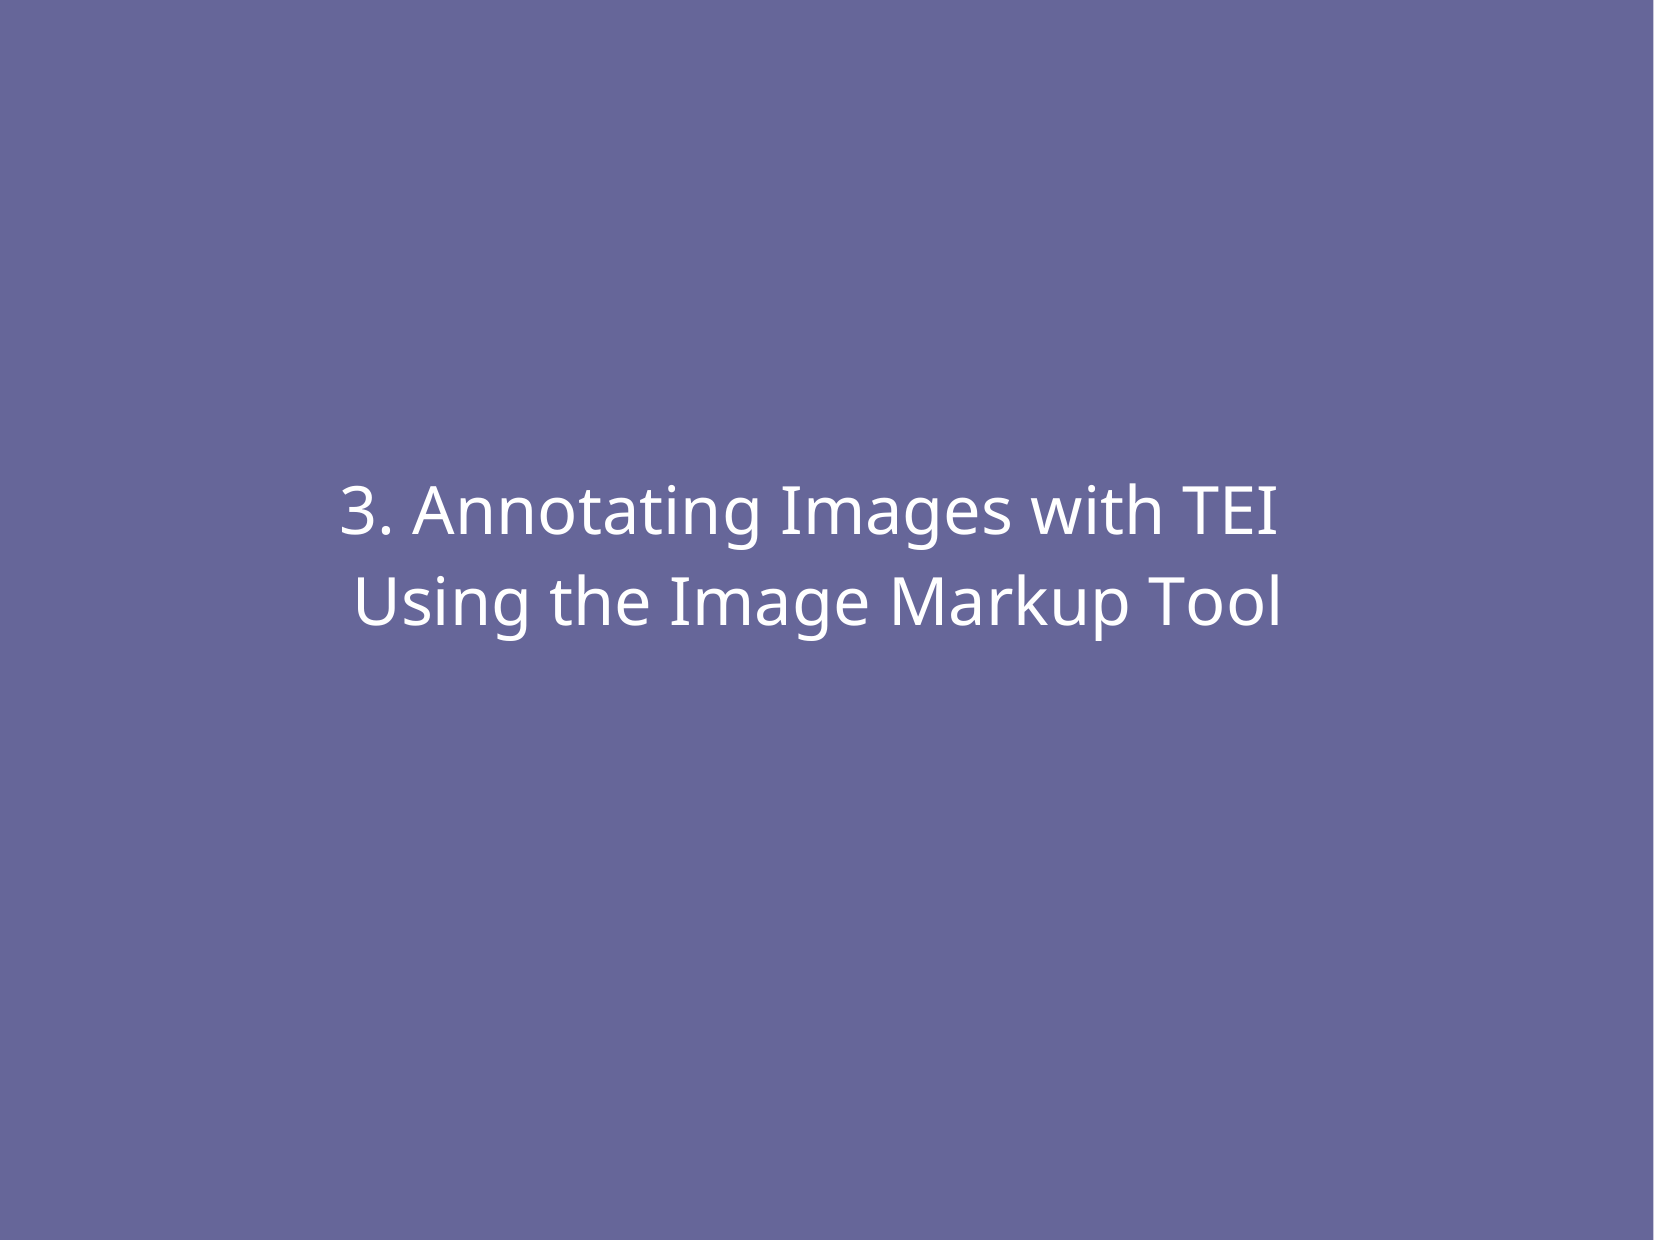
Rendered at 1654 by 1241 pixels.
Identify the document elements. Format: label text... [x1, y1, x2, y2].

subtitle 3. Annotating Images with TEI Using the Image Markup Tool [112, 171, 1525, 938]
